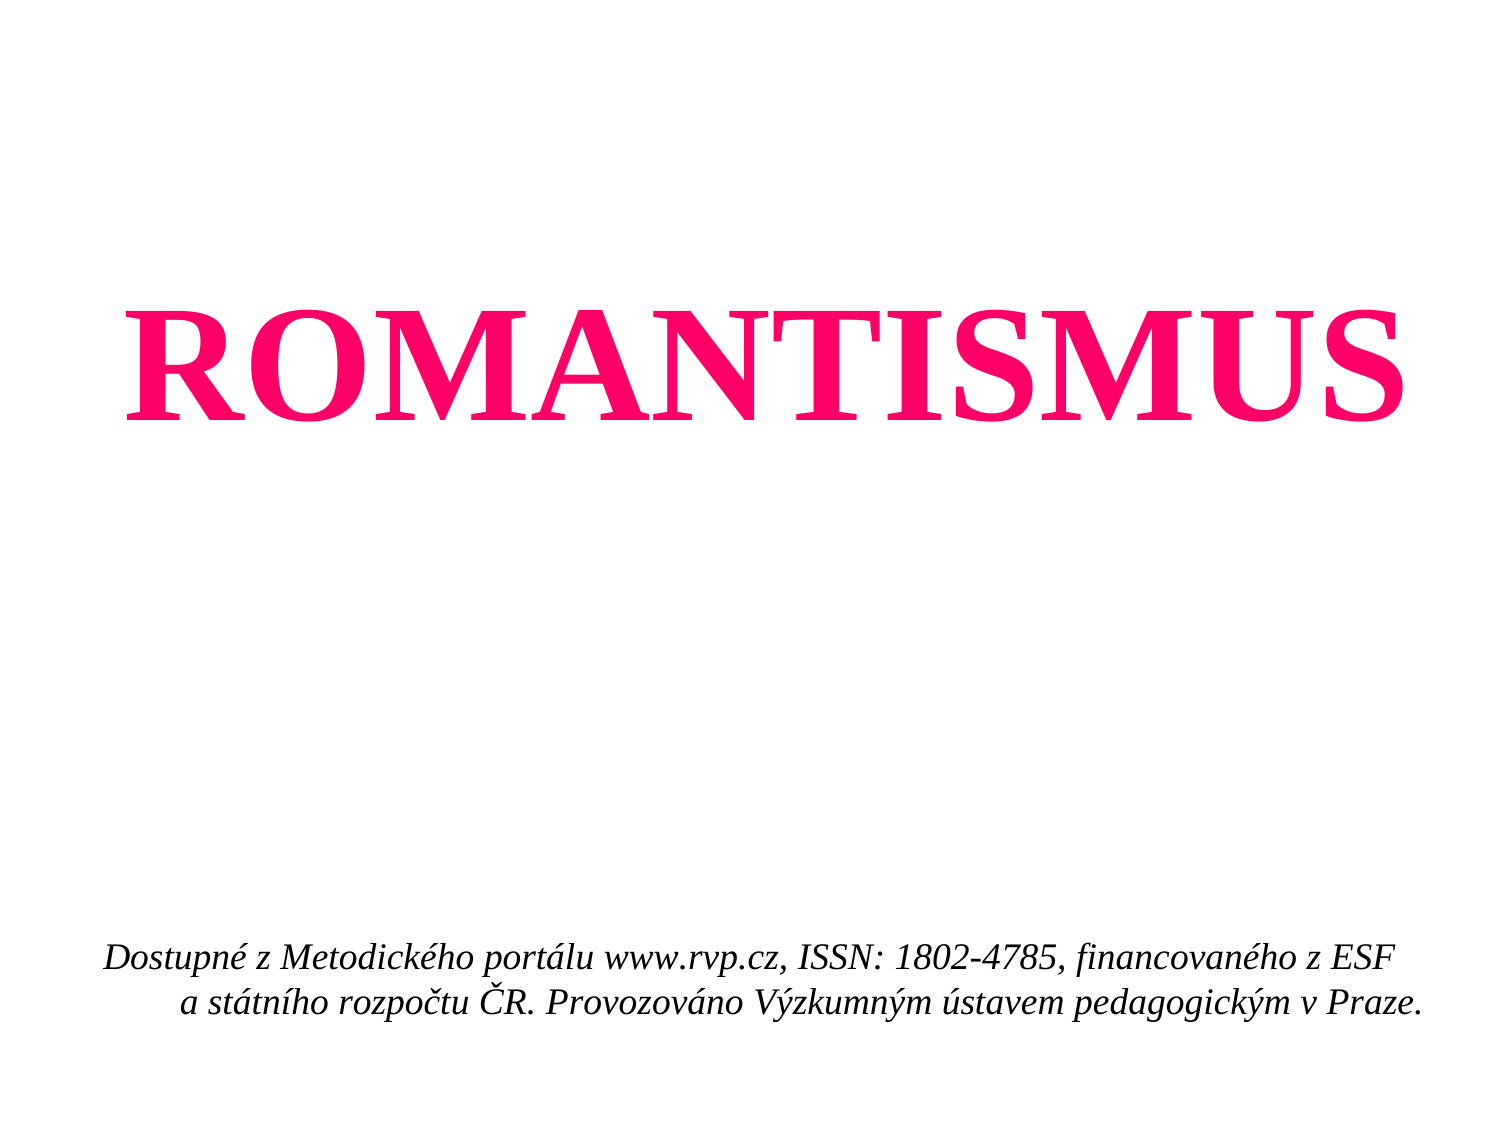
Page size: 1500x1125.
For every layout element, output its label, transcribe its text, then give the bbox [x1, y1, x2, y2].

text_box Dostupné z Metodického portálu www.rvp.cz, ISSN: 1802-4785, financovaného z ESF a státního rozpočtu ČR. Provozováno Výzkumným ústavem pedagogickým v Praze. [0, 924, 1500, 1031]
text_box ROMANTISMUS [0, 246, 1442, 462]
